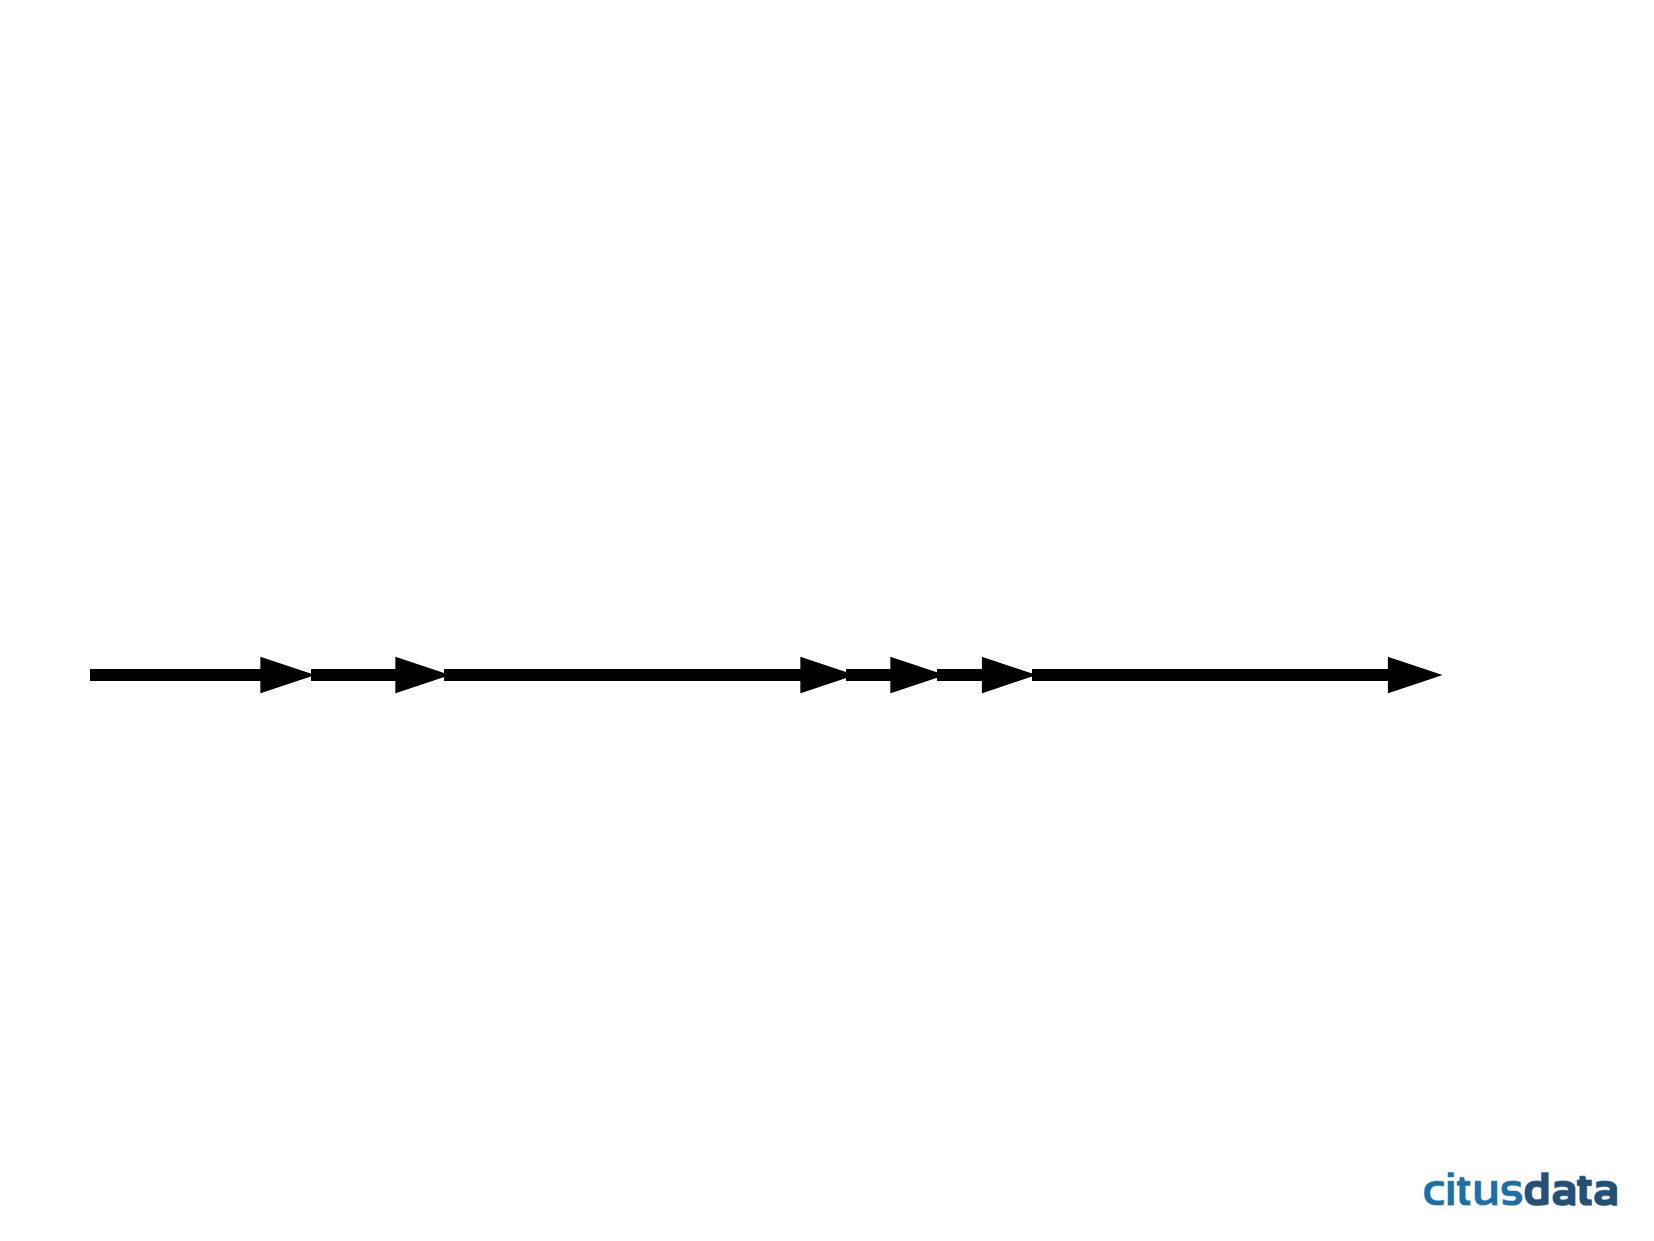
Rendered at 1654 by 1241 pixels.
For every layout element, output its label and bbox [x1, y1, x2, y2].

picture [1420, 1167, 1622, 1209]
